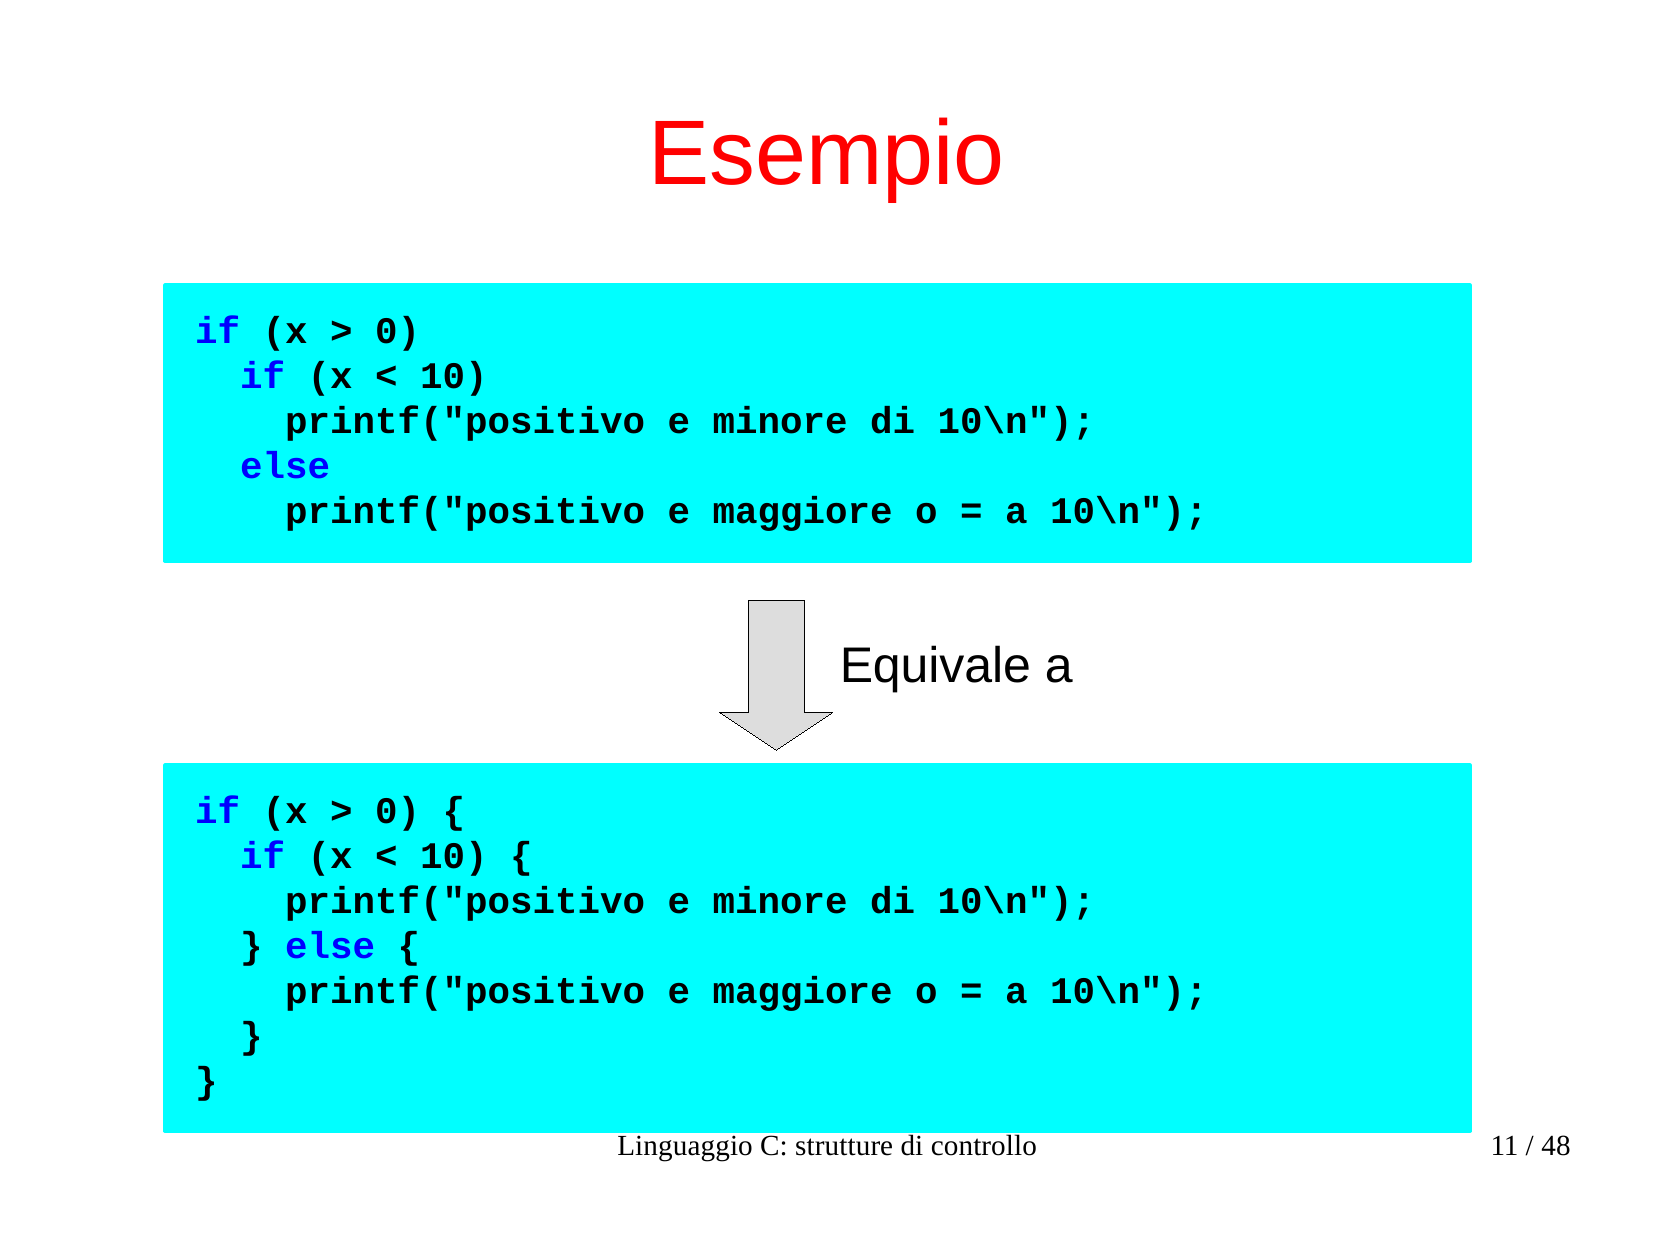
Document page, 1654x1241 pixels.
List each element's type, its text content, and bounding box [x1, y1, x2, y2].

text_box if (x > 0) if (x < 10) printf("positivo e minore di 10\n"); else printf("positivo e maggiore o = a 10\n"); [165, 285, 1471, 562]
text_box [719, 600, 833, 751]
text_box if (x > 0) { if (x < 10) { printf("positivo e minore di 10\n"); } else { printf("positivo e maggiore o = a 10\n"); } } [165, 765, 1471, 1132]
text_box Equivale a [825, 630, 1277, 702]
title Esempio [82, 49, 1571, 257]
